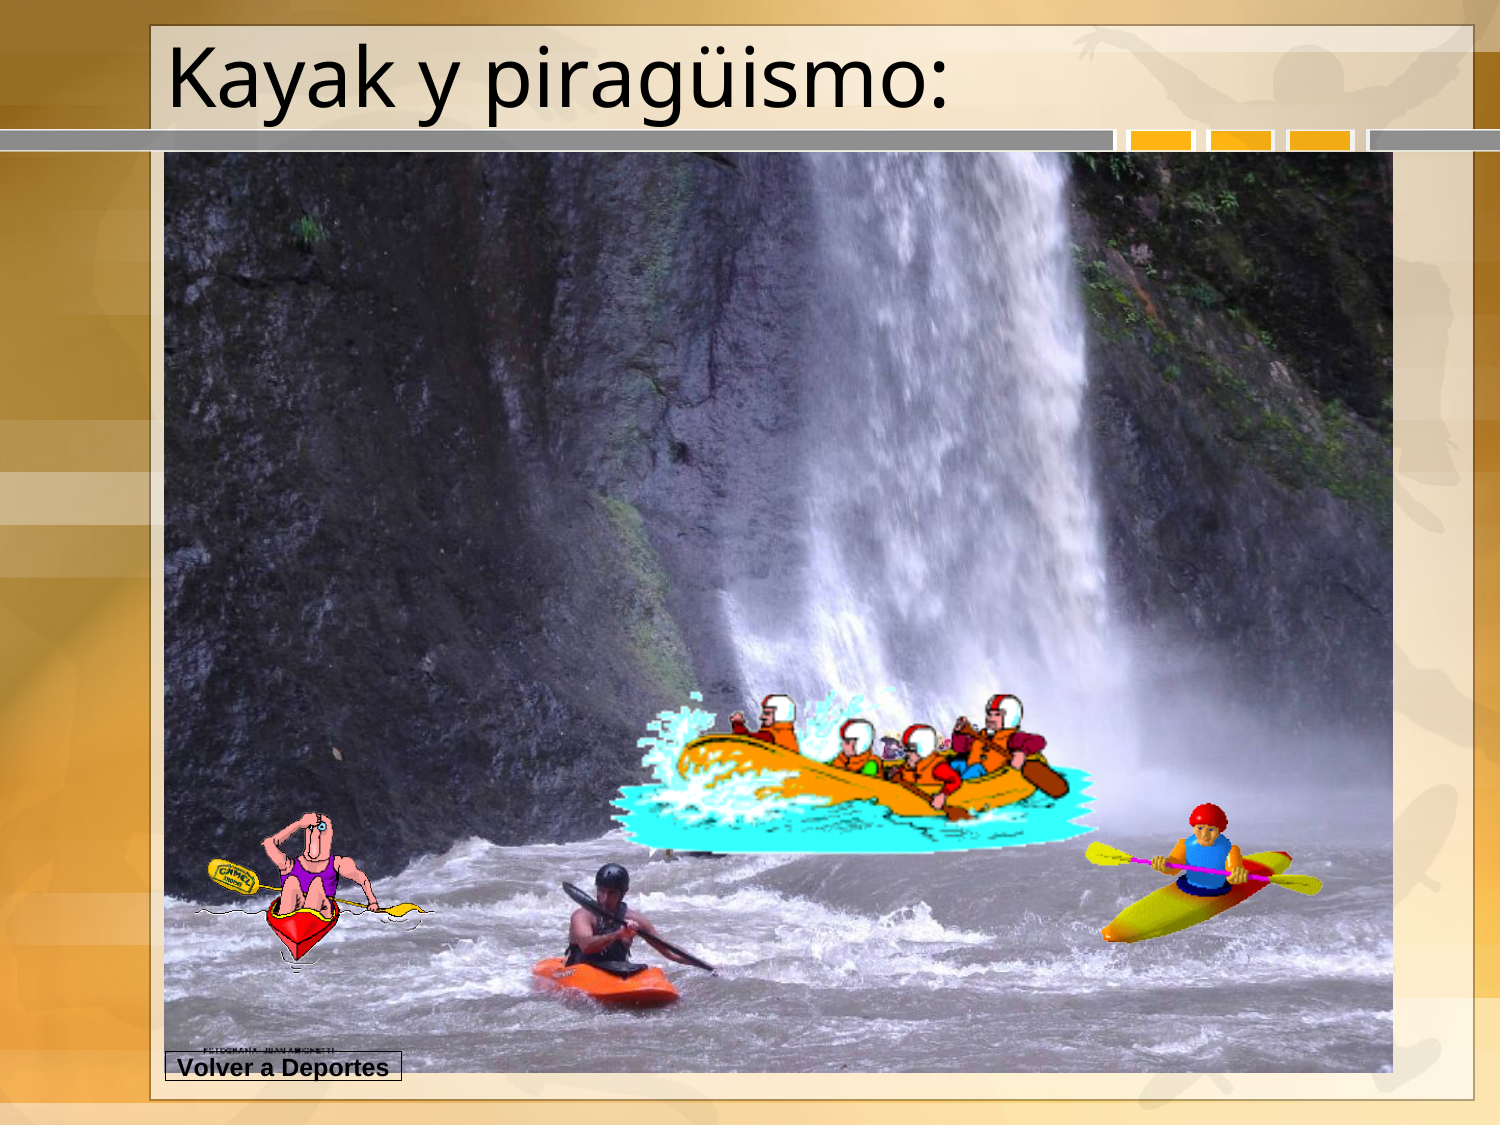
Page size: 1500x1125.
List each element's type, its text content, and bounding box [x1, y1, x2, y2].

title Kayak y piragüismo: [149, 0, 1463, 151]
picture [0, 0, 1500, 1125]
text_box Volver a Deportes [165, 1051, 402, 1081]
